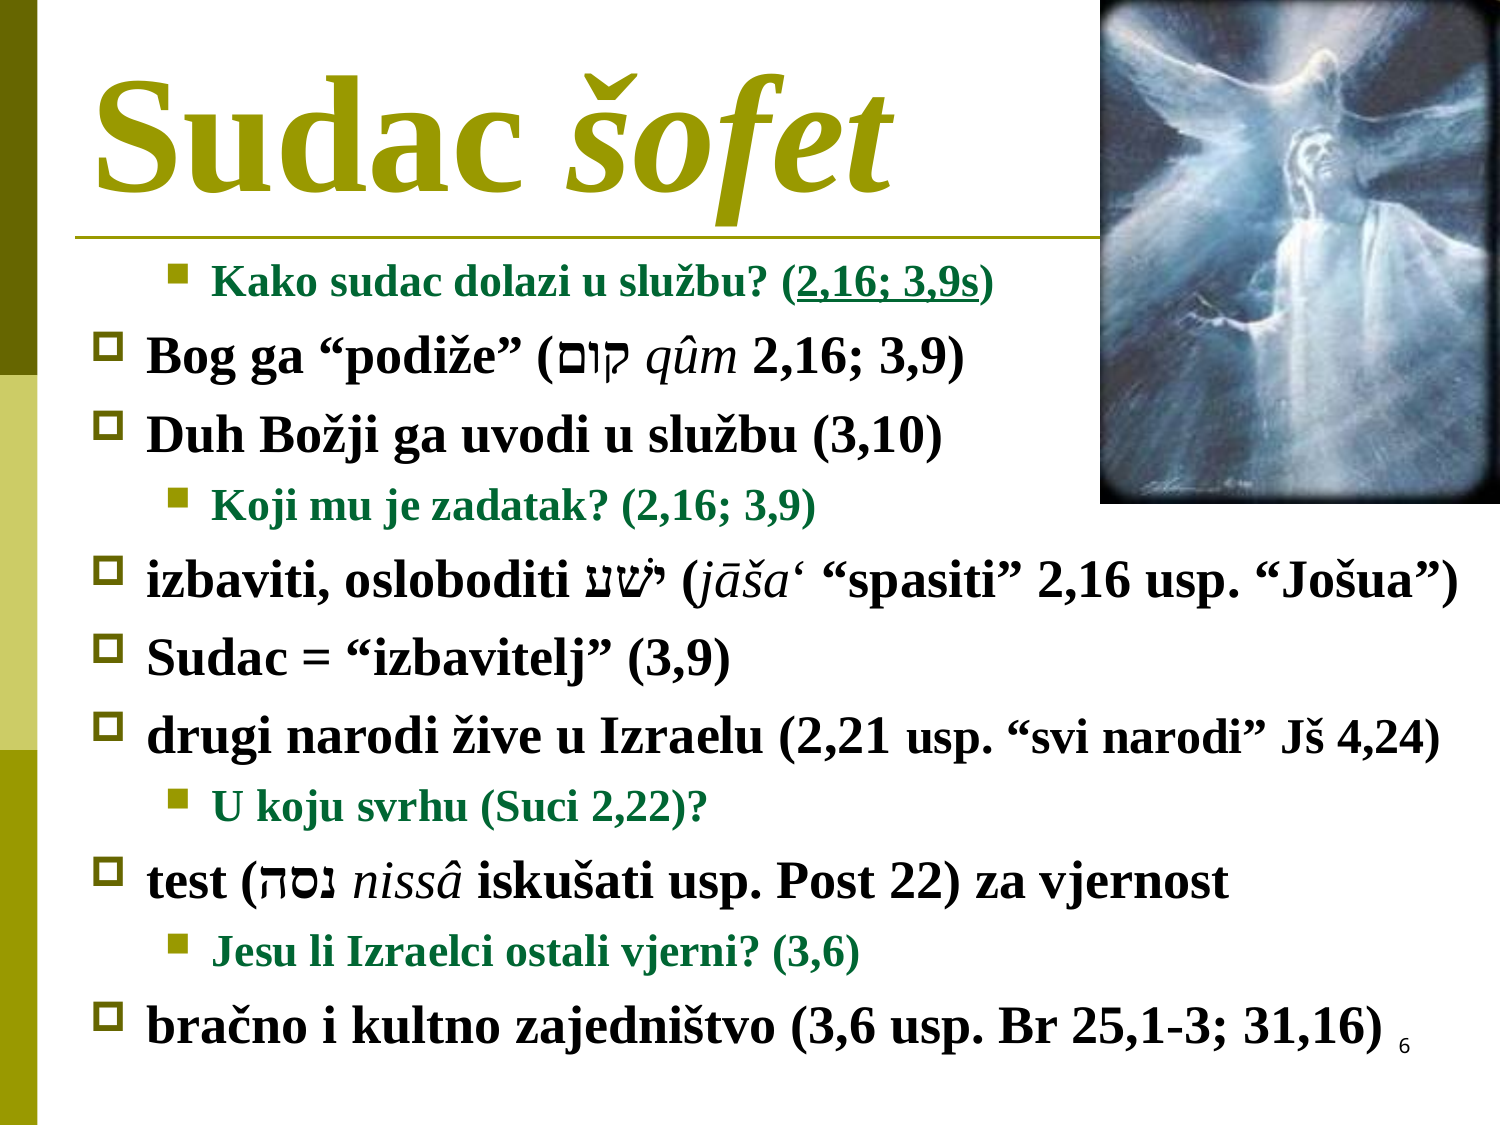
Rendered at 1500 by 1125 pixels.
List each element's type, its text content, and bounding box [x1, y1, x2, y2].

title Sudac šofet [75, 45, 1100, 233]
picture [1100, 0, 1500, 504]
list Kako sudac dolazi u službu? (2,16; 3,9s) Bog ga “podiže” (קום qûm 2,16; 3,9) Duh Božji ga uvodi u službu (3,10) Koji mu je zadatak? (2,16; 3,9) izbaviti, osloboditi ישׁע (jāša‘ “spasiti” 2,16 usp. “Jošua”) Sudac = “izbavitelj” (3,9) drugi narodi žive u Izraelu (2,21 usp. “svi narodi” Jš 4,24) U koju svrhu (Suci 2,22)? test (נסה nissâ iskušati usp. Post 22) za vjernost Jesu li Izraelci ostali vjerni? (3,6) bračno i kultno zajedništvo (3,6 usp. Br 25,1-3; 31,16) [75, 243, 1500, 1106]
